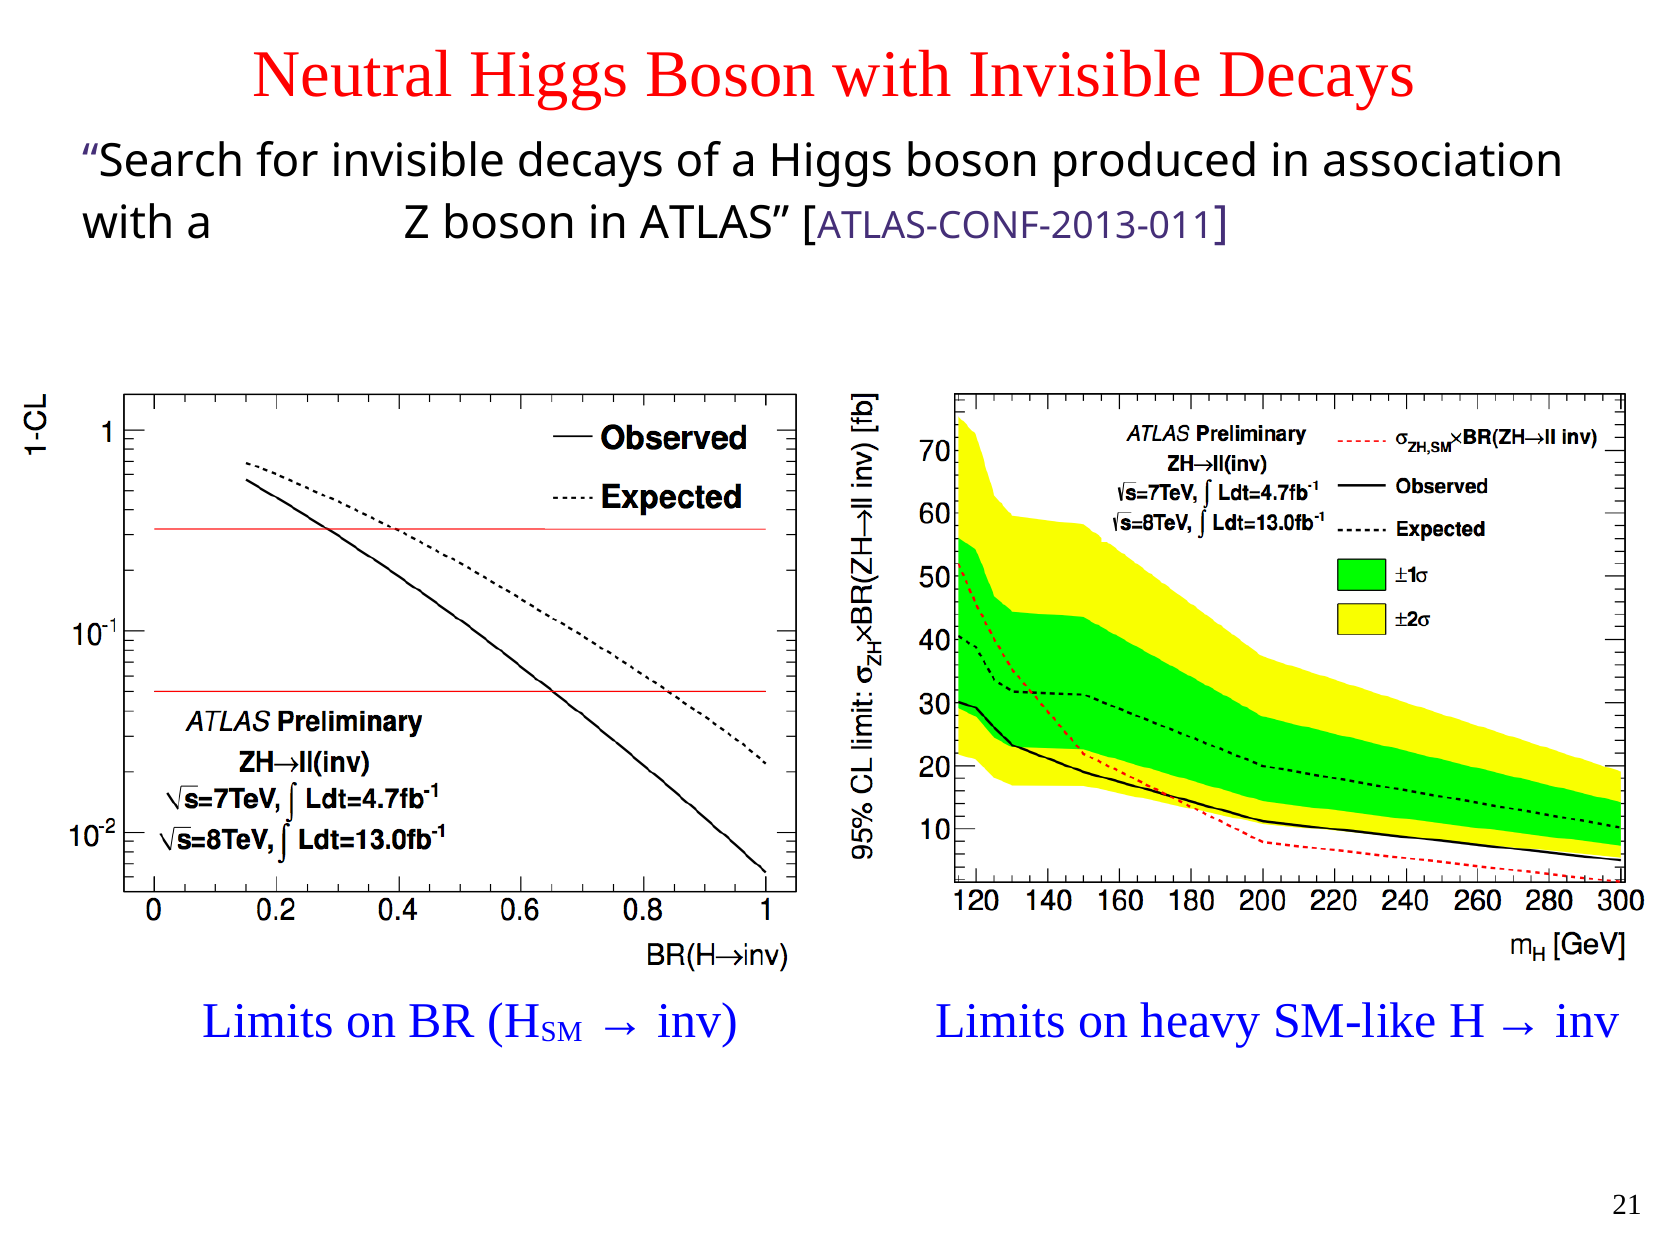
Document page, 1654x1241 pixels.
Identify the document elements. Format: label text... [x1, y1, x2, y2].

picture [835, 370, 1654, 971]
title Neutral Higgs Boson with Invisible Decays [128, 5, 1541, 127]
text_box Limits on heavy SM-like H → inv [935, 992, 1620, 1065]
list “Search for invisible decays of a Higgs boson produced in association with a Z boson in ATLAS” [ATLAS-CONF-2013-011] [11, 127, 1647, 909]
text_box Limits on BR (HSM → inv) [202, 992, 739, 1065]
picture [1, 374, 810, 987]
